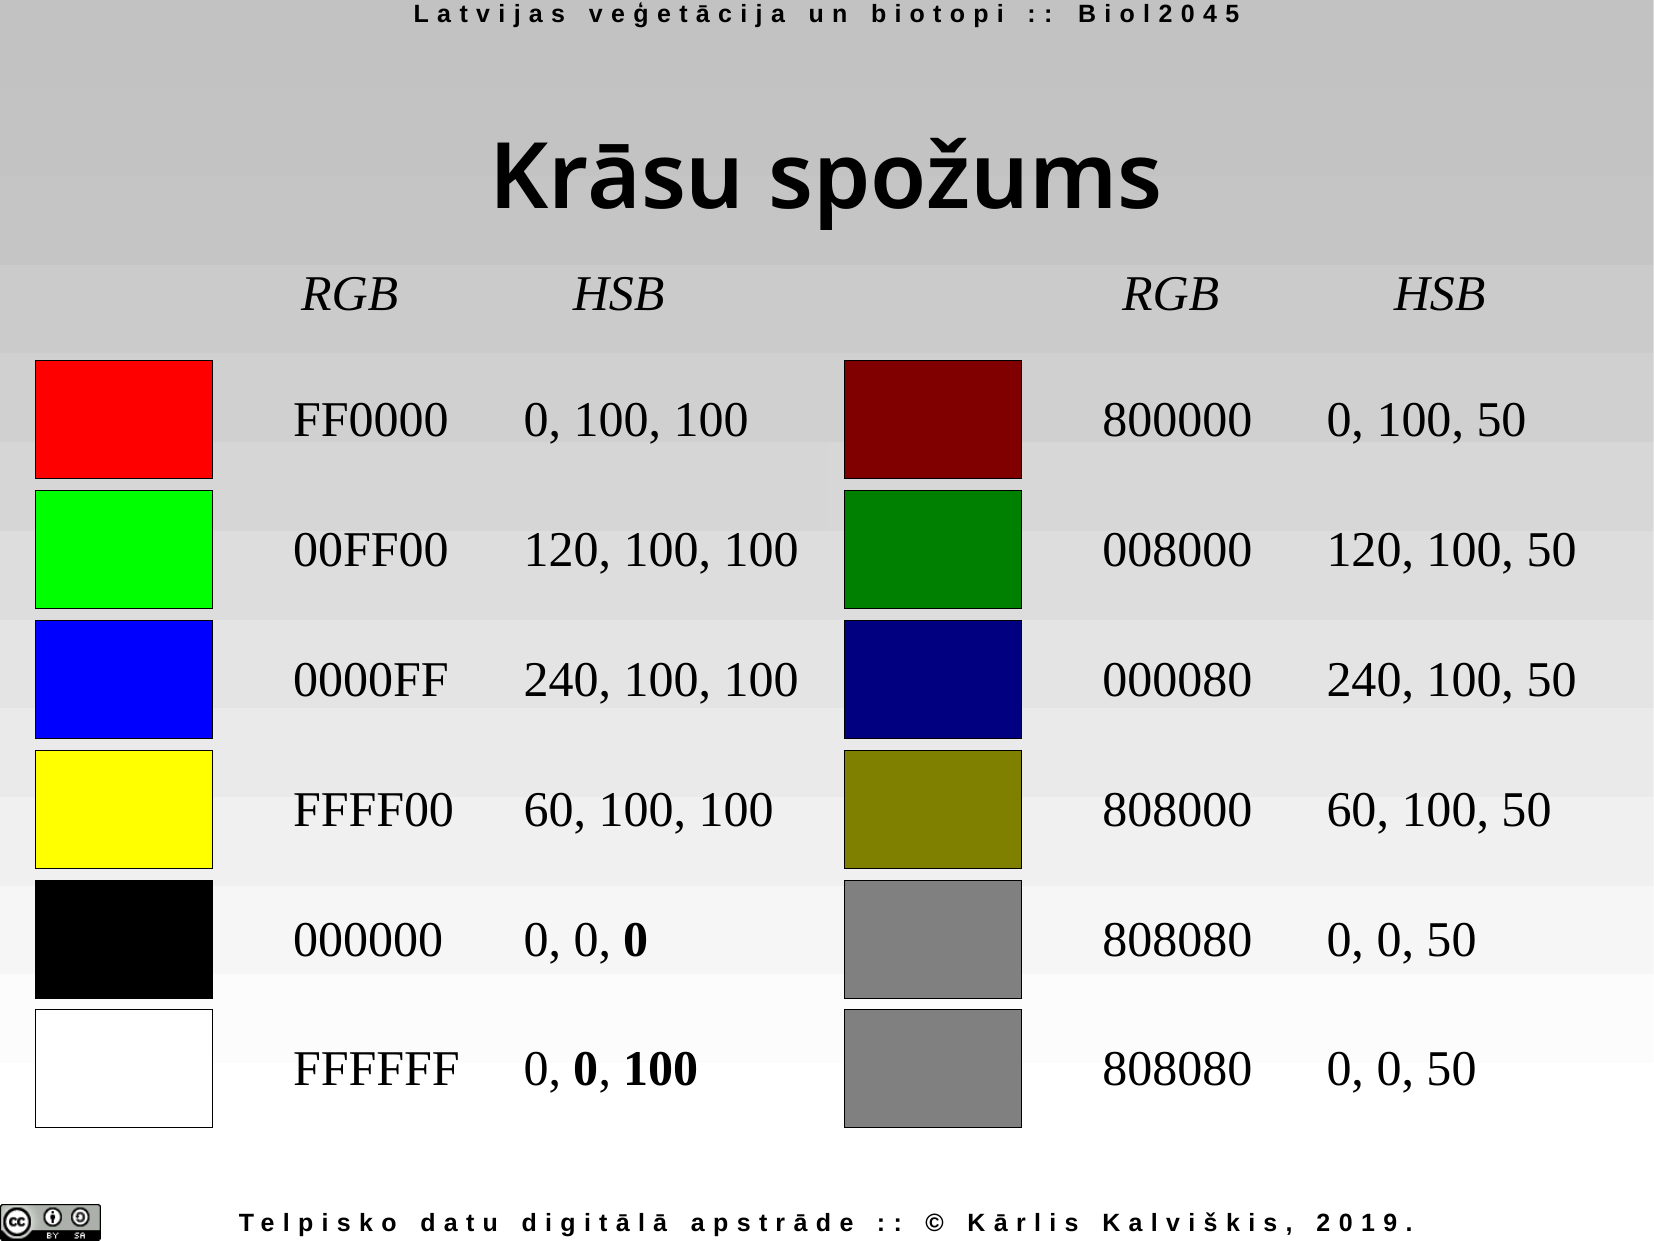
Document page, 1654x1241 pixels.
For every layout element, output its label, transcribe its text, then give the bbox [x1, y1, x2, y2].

text_box FFFFFF [293, 1041, 460, 1097]
text_box 120, 100, 50 [1326, 521, 1577, 577]
text_box 60, 100, 50 [1326, 781, 1552, 837]
text_box [35, 620, 213, 739]
text_box RGB [301, 265, 399, 322]
text_box 800000 [1102, 391, 1253, 447]
text_box 0, 100, 50 [1326, 391, 1527, 447]
text_box [844, 1009, 1022, 1128]
text_box 000000 [293, 911, 444, 967]
title Krāsu spožums [29, 49, 1625, 296]
text_box [35, 1009, 213, 1128]
text_box 0, 0, 0 [523, 910, 762, 968]
text_box [844, 750, 1022, 869]
text_box 808080 [1102, 911, 1253, 967]
text_box HSB [572, 265, 665, 322]
text_box 00FF00 [293, 521, 449, 577]
text_box 240, 100, 50 [1326, 651, 1577, 707]
text_box [844, 360, 1022, 479]
text_box [844, 490, 1022, 609]
text_box 808000 [1102, 781, 1253, 837]
text_box 008000 [1102, 521, 1253, 577]
text_box [35, 360, 213, 479]
text_box 0000FF [293, 651, 449, 707]
text_box FFFF00 [293, 781, 455, 837]
text_box [844, 880, 1022, 999]
text_box FF0000 [293, 391, 449, 447]
text_box [35, 490, 213, 609]
text_box [35, 880, 213, 999]
text_box 120, 100, 100 [523, 520, 799, 578]
text_box 000080 [1102, 651, 1253, 707]
text_box [844, 620, 1022, 739]
text_box 0, 0, 50 [1326, 911, 1477, 967]
text_box HSB [1393, 265, 1486, 322]
text_box 808080 [1102, 1041, 1253, 1097]
picture [0, 0, 1654, 1241]
text_box [35, 750, 213, 869]
text_box RGB [1122, 265, 1220, 322]
text_box 0, 0, 50 [1326, 1041, 1477, 1097]
text_box 60, 100, 100 [523, 780, 774, 838]
text_box 240, 100, 100 [523, 650, 799, 708]
text_box 0, 0, 100 [523, 1040, 704, 1098]
text_box 0, 100, 100 [523, 390, 749, 448]
